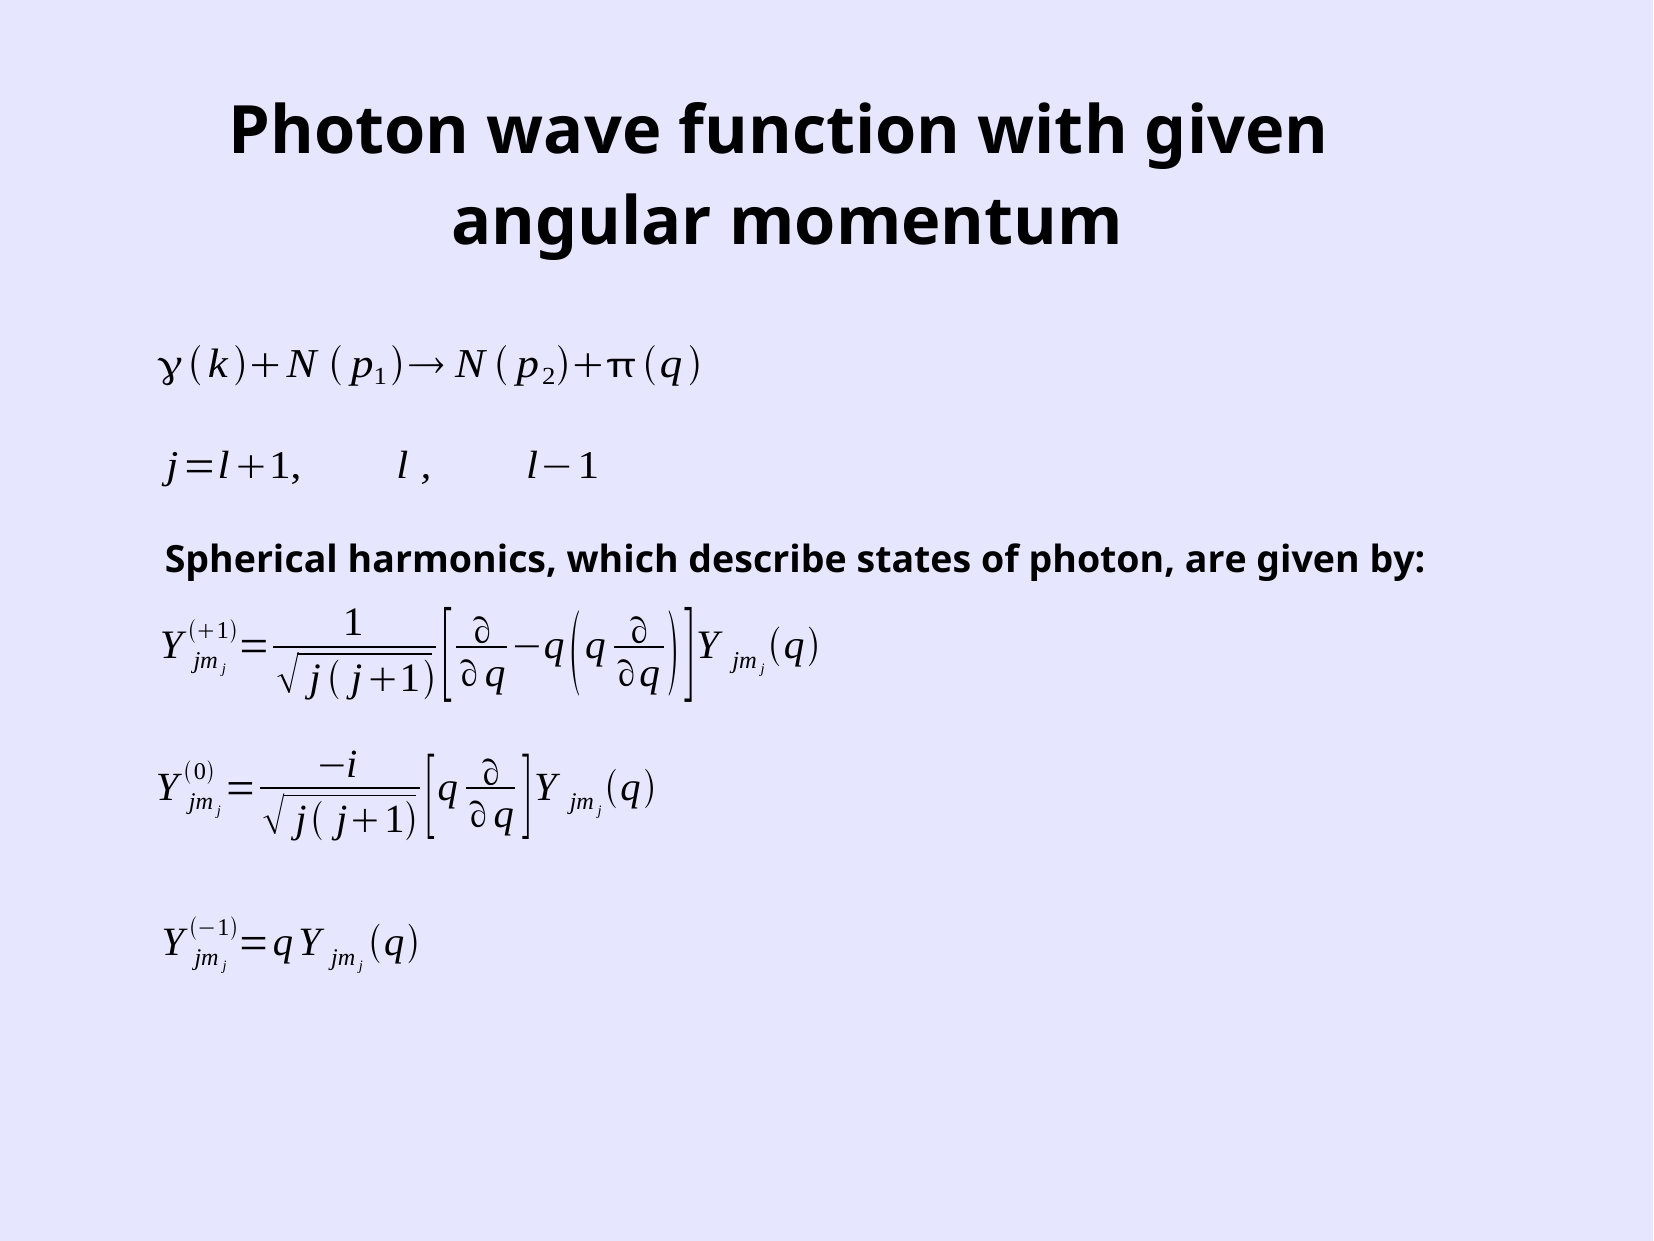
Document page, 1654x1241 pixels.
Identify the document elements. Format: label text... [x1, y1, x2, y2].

chart [147, 443, 608, 488]
text_box Photon wave function with given angular momentum [150, 75, 1426, 265]
text_box Spherical harmonics, which describe states of photon, are given by: [150, 525, 1576, 589]
chart [151, 915, 430, 976]
chart [145, 742, 667, 843]
chart [146, 338, 712, 392]
chart [149, 600, 831, 705]
